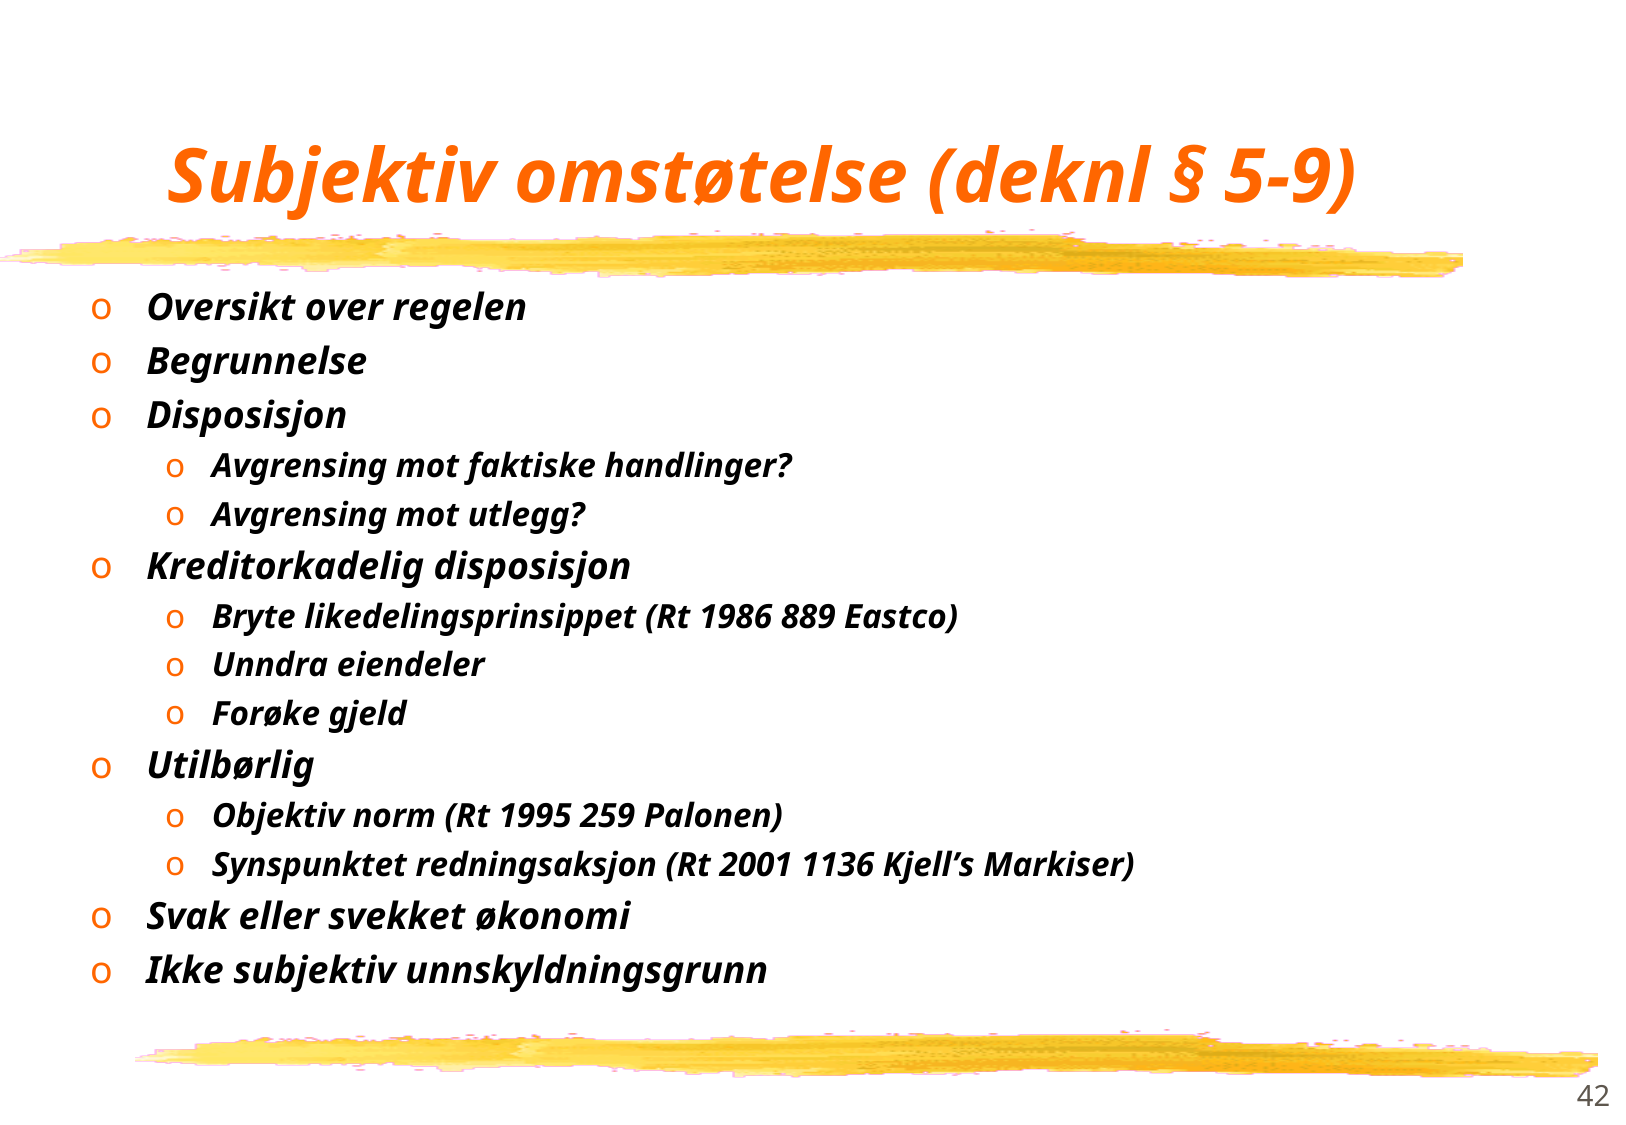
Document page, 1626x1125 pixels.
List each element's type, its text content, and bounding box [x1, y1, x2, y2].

picture [135, 1024, 1598, 1088]
title Subjektiv omstøtelse (deknl § 5-9) [72, 37, 1454, 225]
text_box <number> [1516, 1050, 1626, 1125]
picture [0, 224, 1463, 288]
list Oversikt over regelen Begrunnelse Disposisjon Avgrensing mot faktiske handlinger? Avgrensing mot utlegg? Kreditorkadelig disposisjon Bryte likedelingsprinsippet (Rt 1986 889 Eastco) Unndra eiendeler Forøke gjeld Utilbørlig Objektiv norm (Rt 1995 259 Palonen) Synspunktet redningsaksjon (Rt 2001 1136 Kjell’s Markiser) Svak eller svekket økonomi Ikke subjektiv unnskyldningsgrunn [74, 275, 1529, 999]
